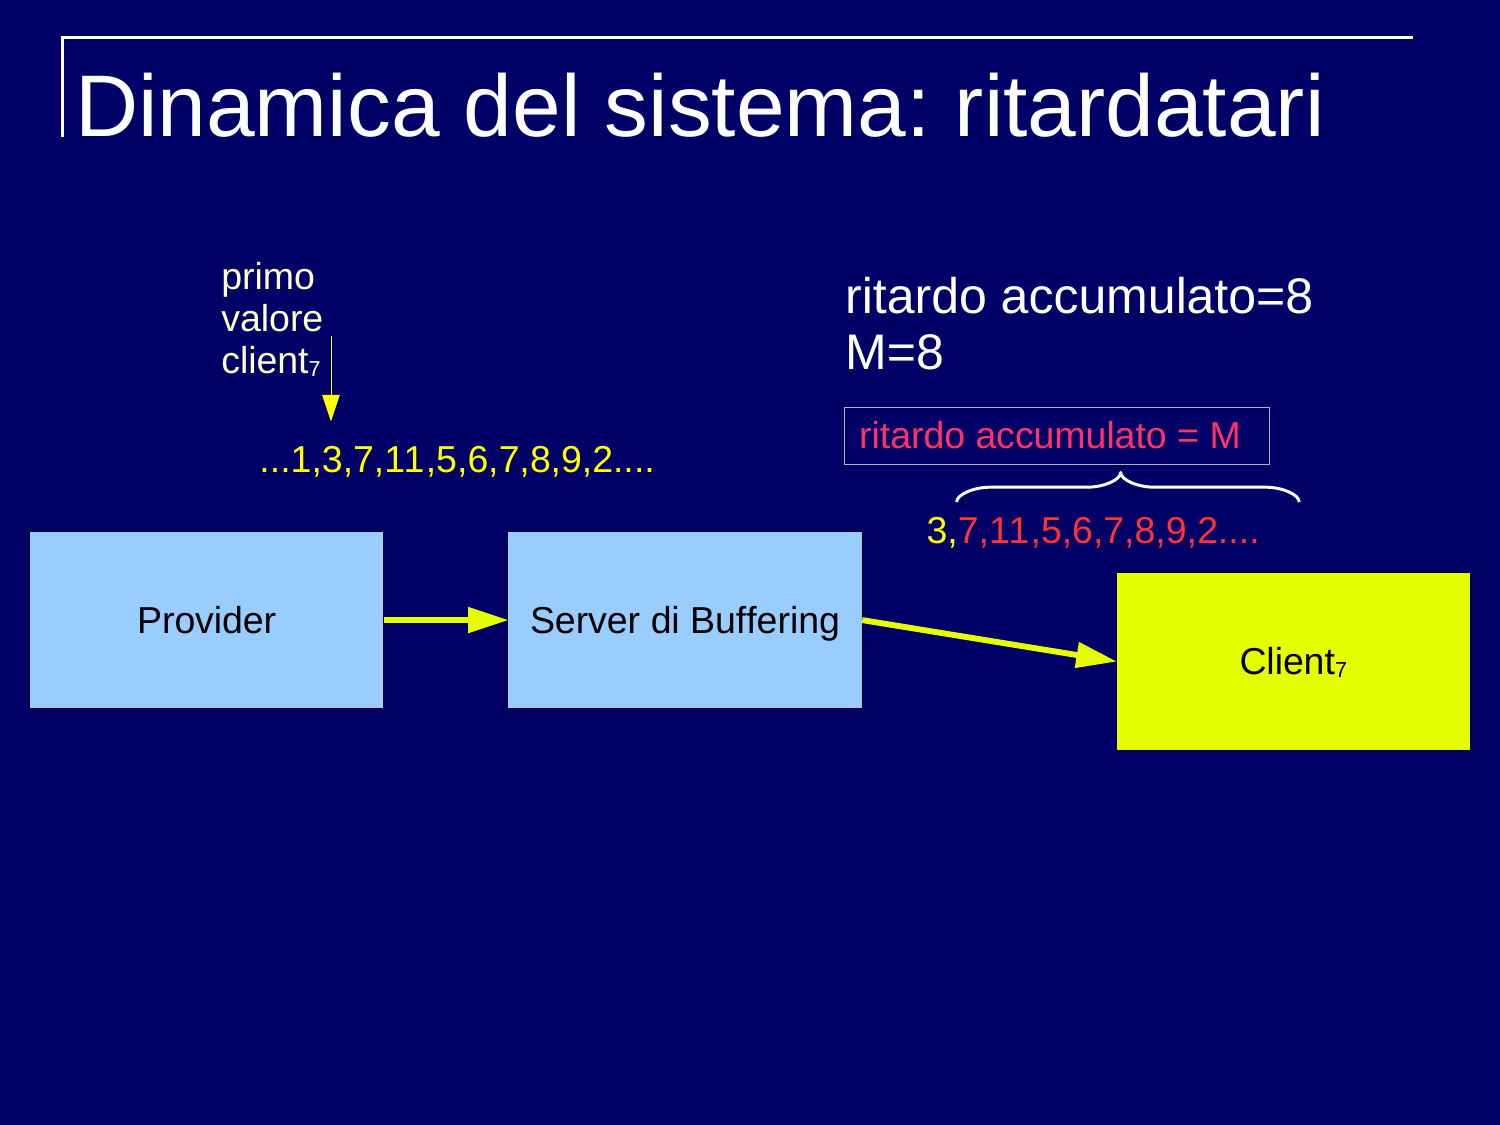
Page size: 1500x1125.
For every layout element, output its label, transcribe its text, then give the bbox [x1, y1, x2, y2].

text_box ...1,3,7,11,5,6,7,8,9,2.... [244, 431, 727, 491]
title Dinamica del sistema: ritardatari [75, 57, 1426, 156]
text_box ritardo accumulato=8 M=8 [830, 260, 1359, 388]
text_box 3,7,11,5,6,7,8,9,2.... [911, 501, 1394, 562]
text_box Client7 [1116, 572, 1471, 751]
text_box Provider [29, 531, 384, 709]
text_box ritardo accumulato = M [844, 407, 1270, 465]
text_box primo valore client7 [206, 248, 367, 402]
text_box Server di Buffering [507, 531, 863, 709]
